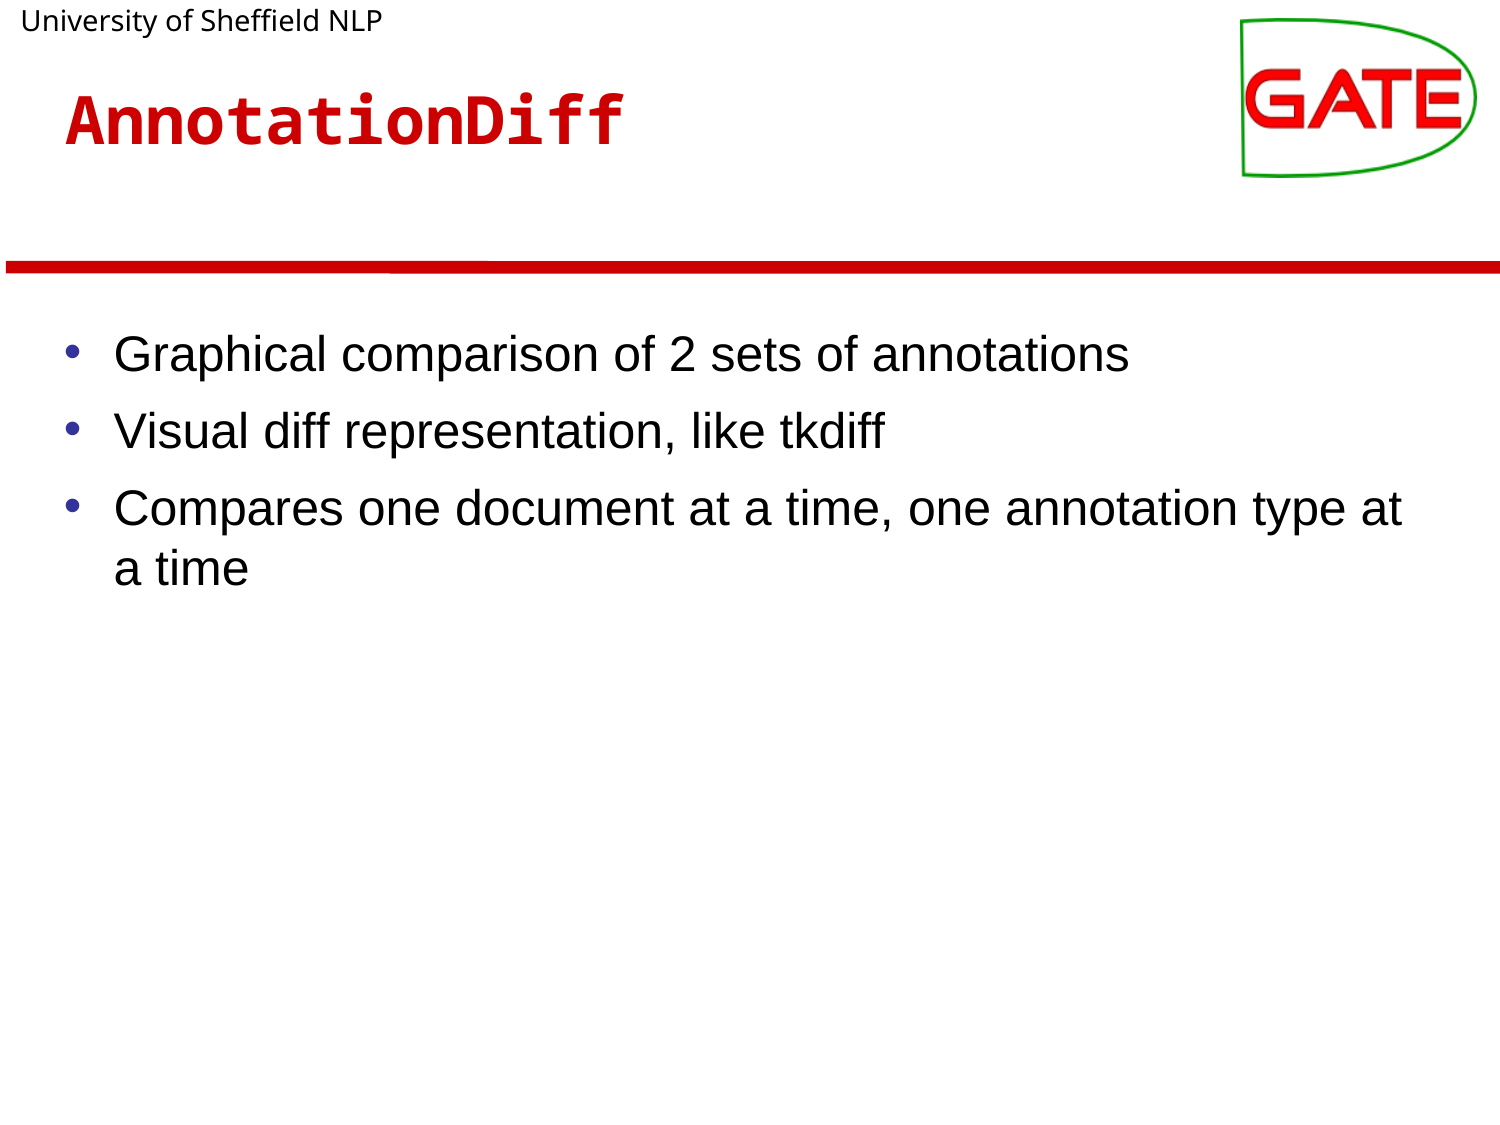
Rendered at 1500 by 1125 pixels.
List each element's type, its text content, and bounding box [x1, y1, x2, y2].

text_box Graphical comparison of 2 sets of annotations Visual diff representation, like tkdiff Compares one document at a time, one annotation type at a time [48, 298, 1447, 1125]
text_box AnnotationDiff [50, 5, 1015, 227]
picture [1240, 18, 1477, 178]
